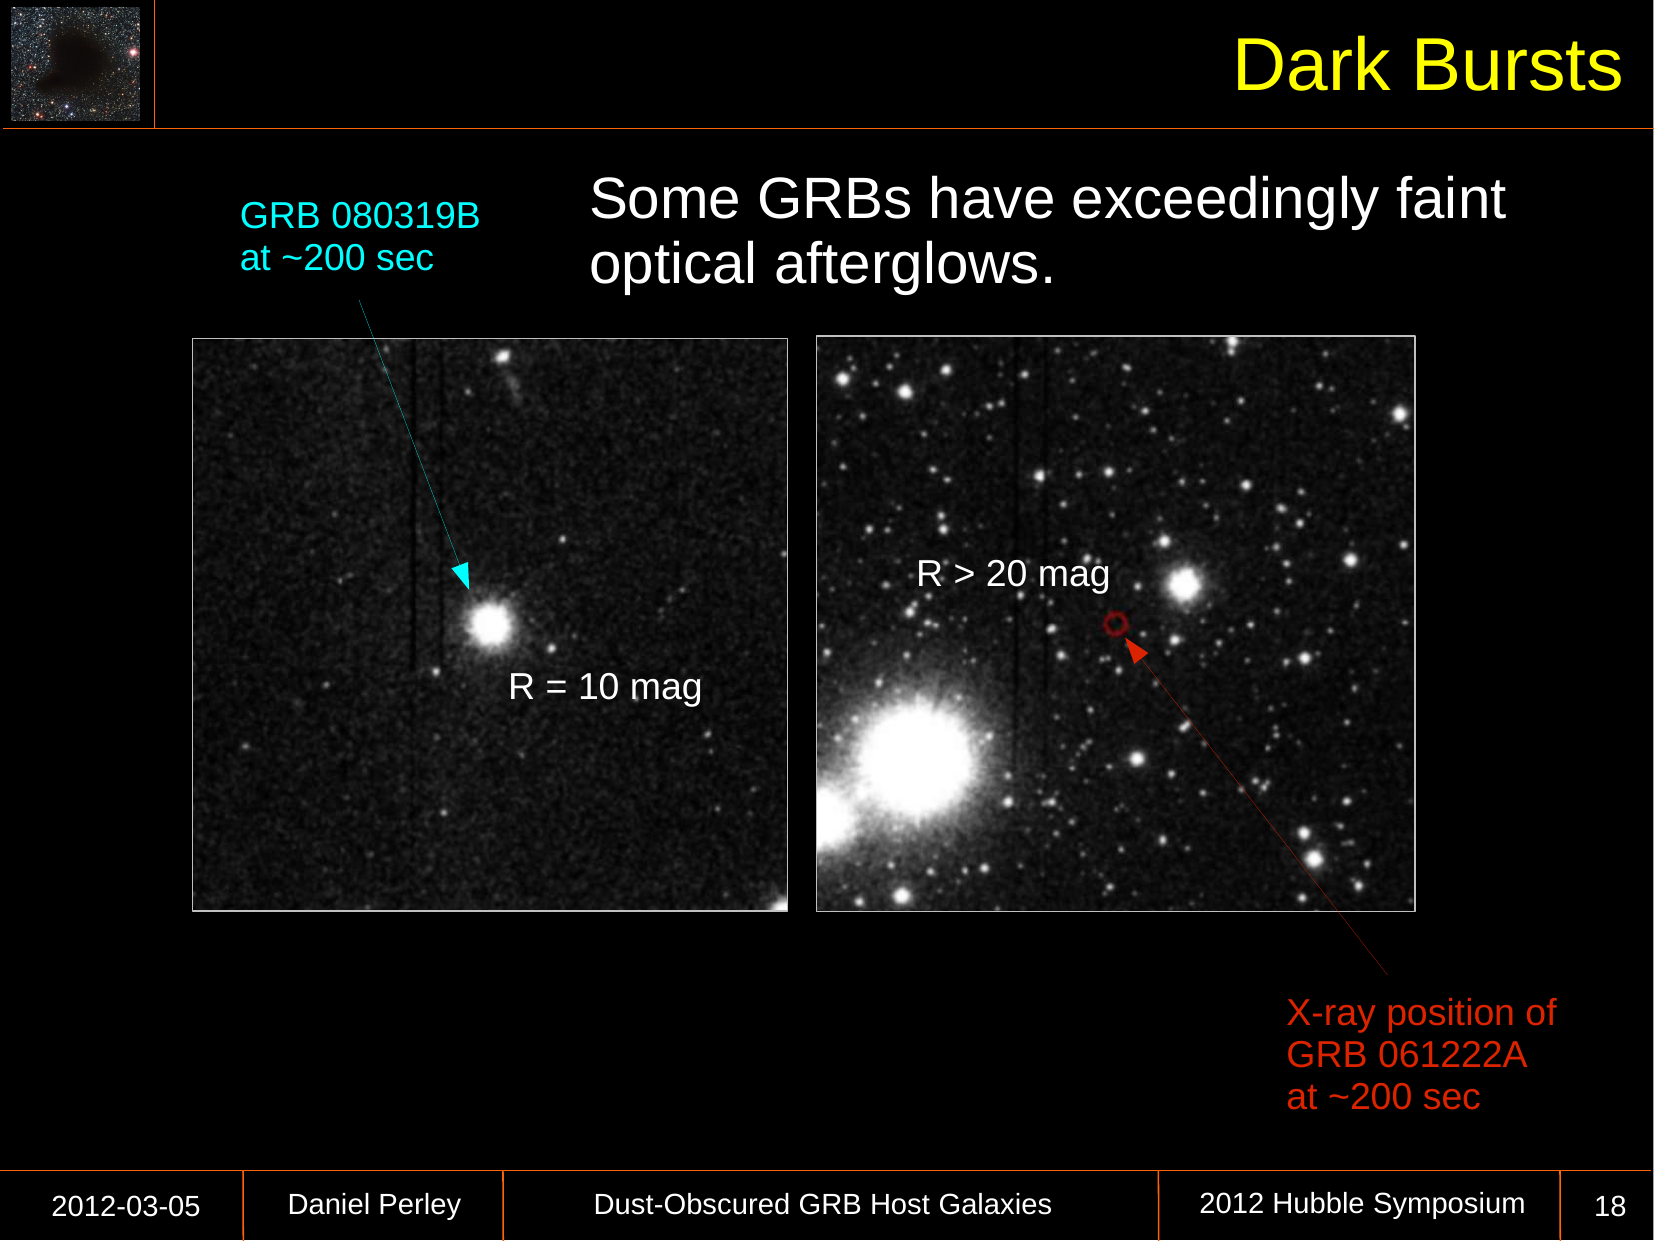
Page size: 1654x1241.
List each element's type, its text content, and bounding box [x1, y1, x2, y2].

text_box Some GRBs have exceedingly faint optical afterglows. [574, 157, 1625, 303]
text_box R > 20 mag [882, 545, 1126, 603]
picture [817, 336, 1415, 911]
picture [193, 339, 787, 911]
text_box R = 10 mag [493, 657, 756, 1106]
text_box GRB 080319B at ~200 sec [225, 187, 526, 287]
text_box X-ray position of GRB 061222A at ~200 sec [1271, 984, 1610, 1126]
title Dark Bursts [594, 21, 1624, 108]
picture [11, 7, 140, 121]
